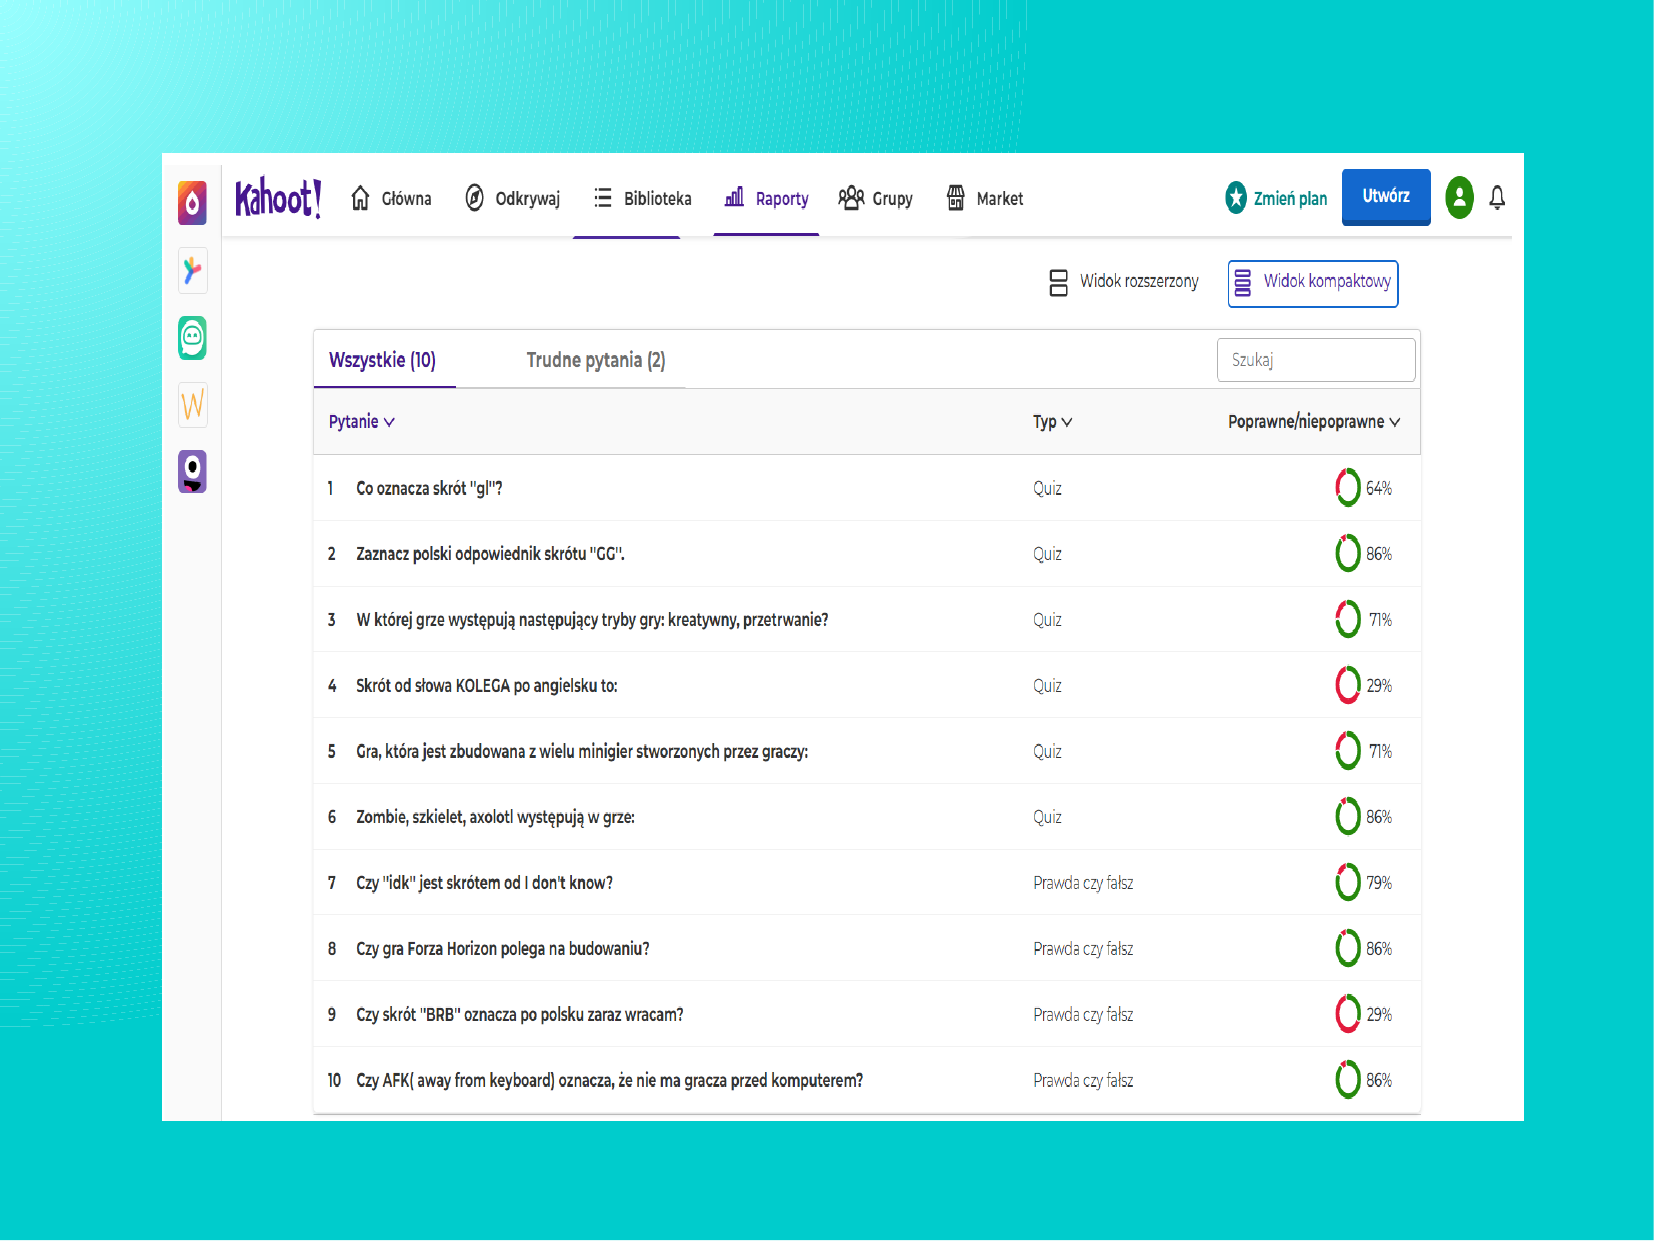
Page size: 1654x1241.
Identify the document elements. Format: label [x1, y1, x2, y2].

picture [162, 153, 1524, 1121]
